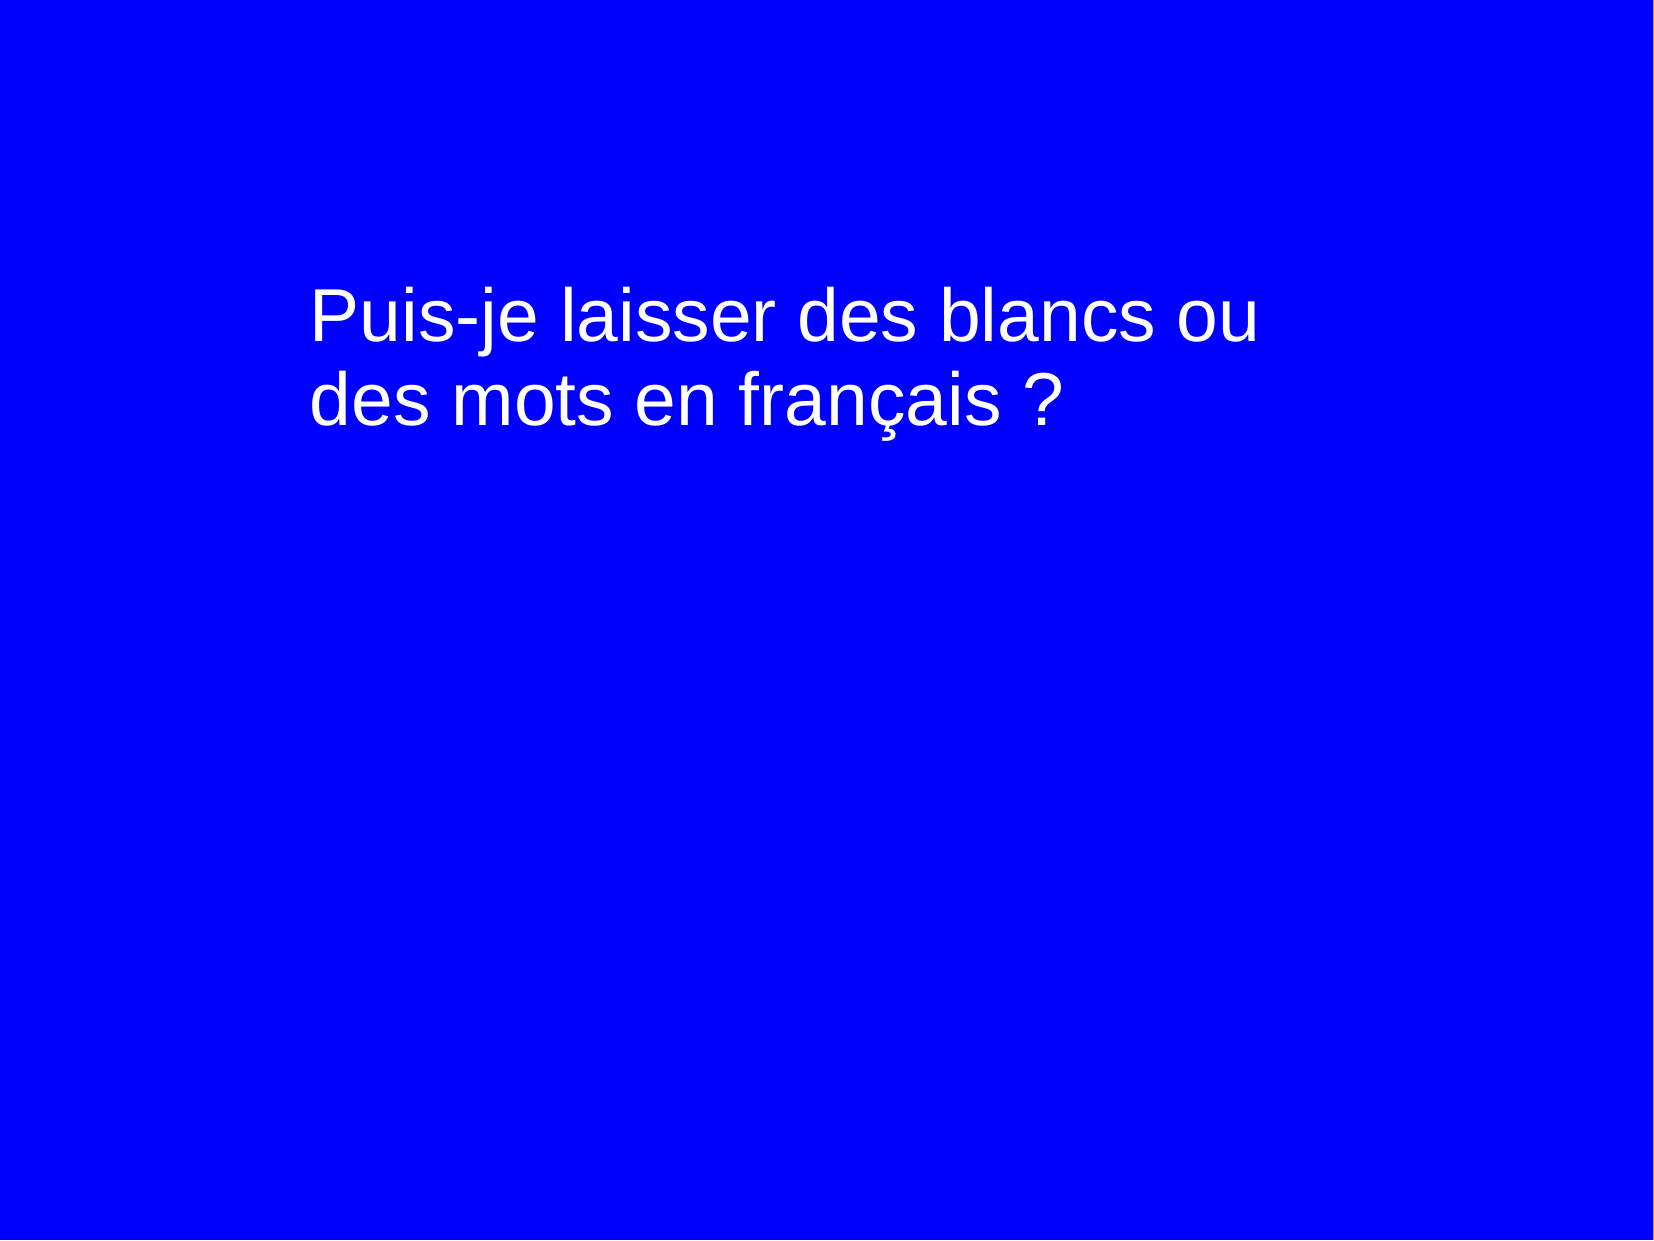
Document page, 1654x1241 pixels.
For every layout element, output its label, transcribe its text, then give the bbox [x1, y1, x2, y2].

text_box Puis-je laisser des blancs ou des mots en français ? [295, 265, 1294, 449]
